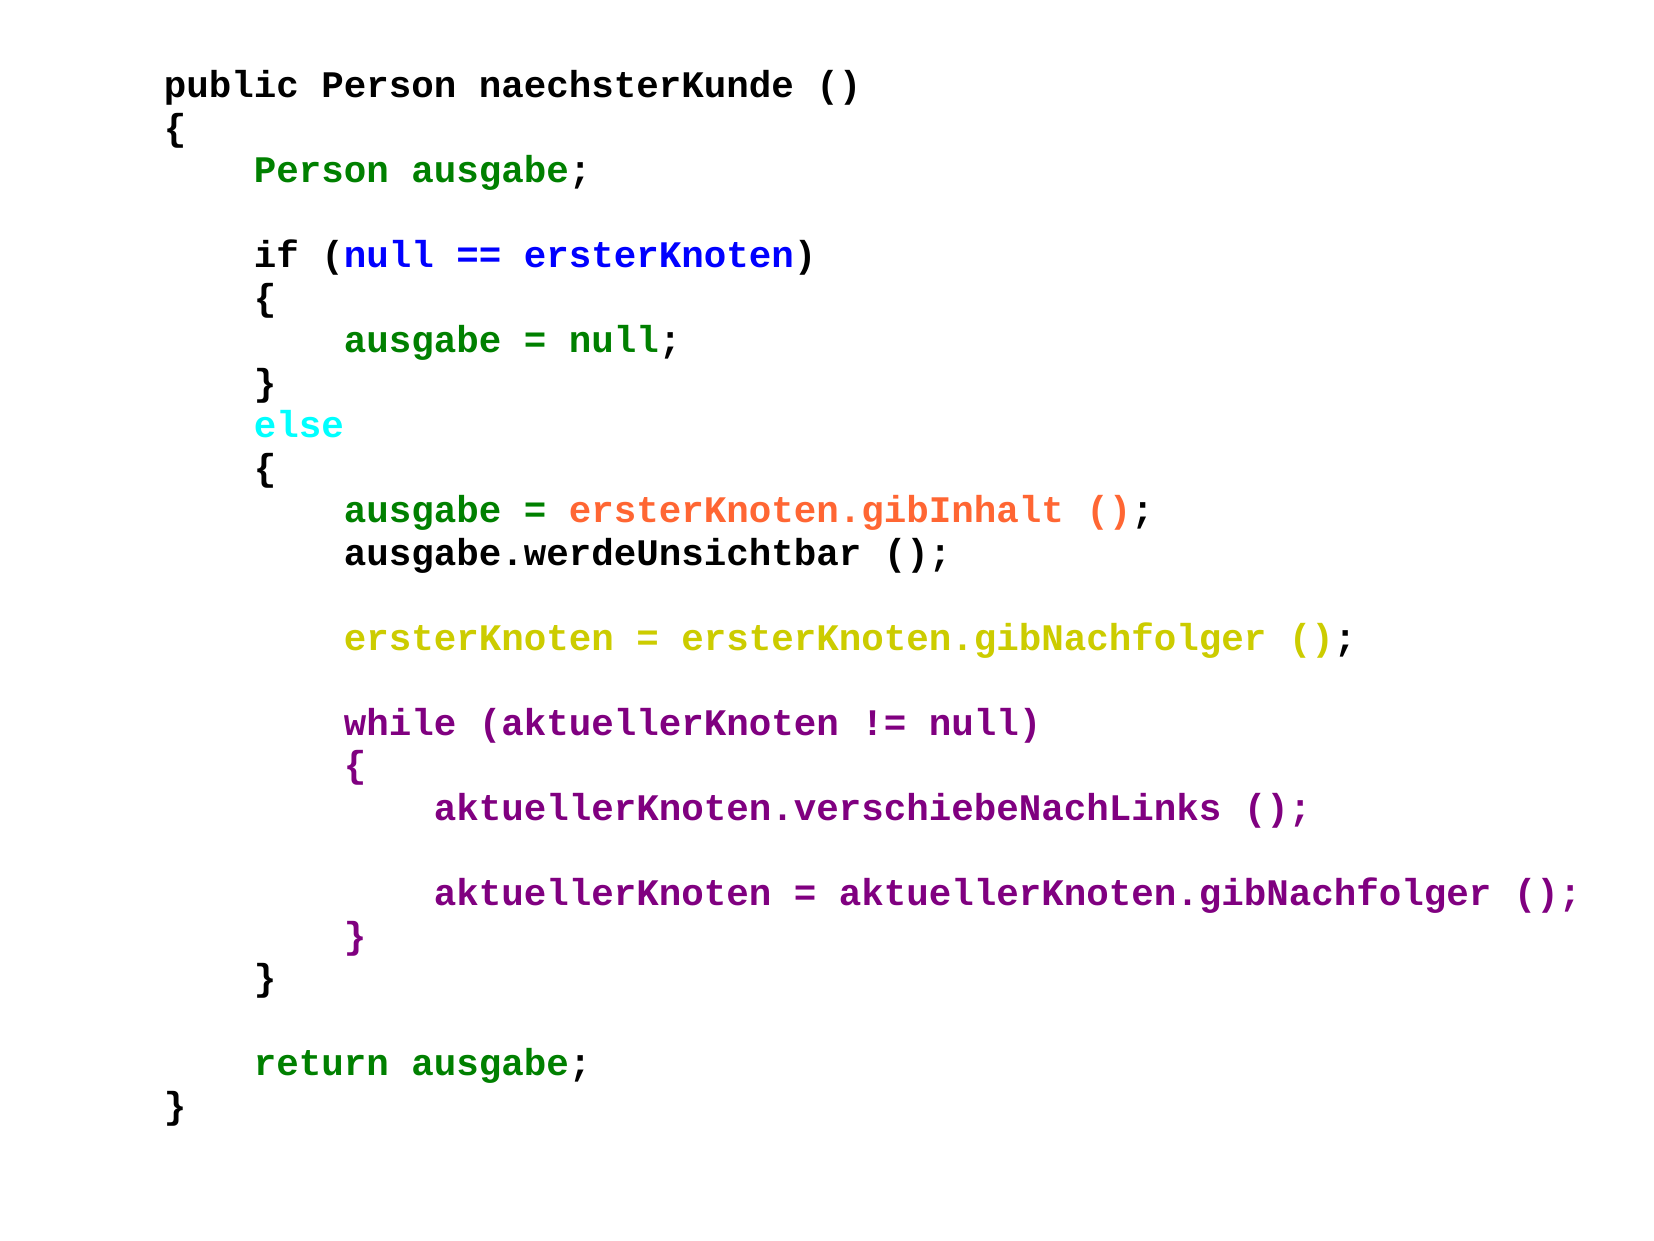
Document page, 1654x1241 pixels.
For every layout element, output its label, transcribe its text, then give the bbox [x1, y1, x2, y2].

text_box public Person naechsterKunde () { Person ausgabe; if (null == ersterKnoten) { ausgabe = null; } else { ausgabe = ersterKnoten.gibInhalt (); ausgabe.werdeUnsichtbar (); ersterKnoten = ersterKnoten.gibNachfolger (); while (aktuellerKnoten != null) { aktuellerKnoten.verschiebeNachLinks (); aktuellerKnoten = aktuellerKnoten.gibNachfolger (); } } return ausgabe; } [59, 59, 1625, 1137]
